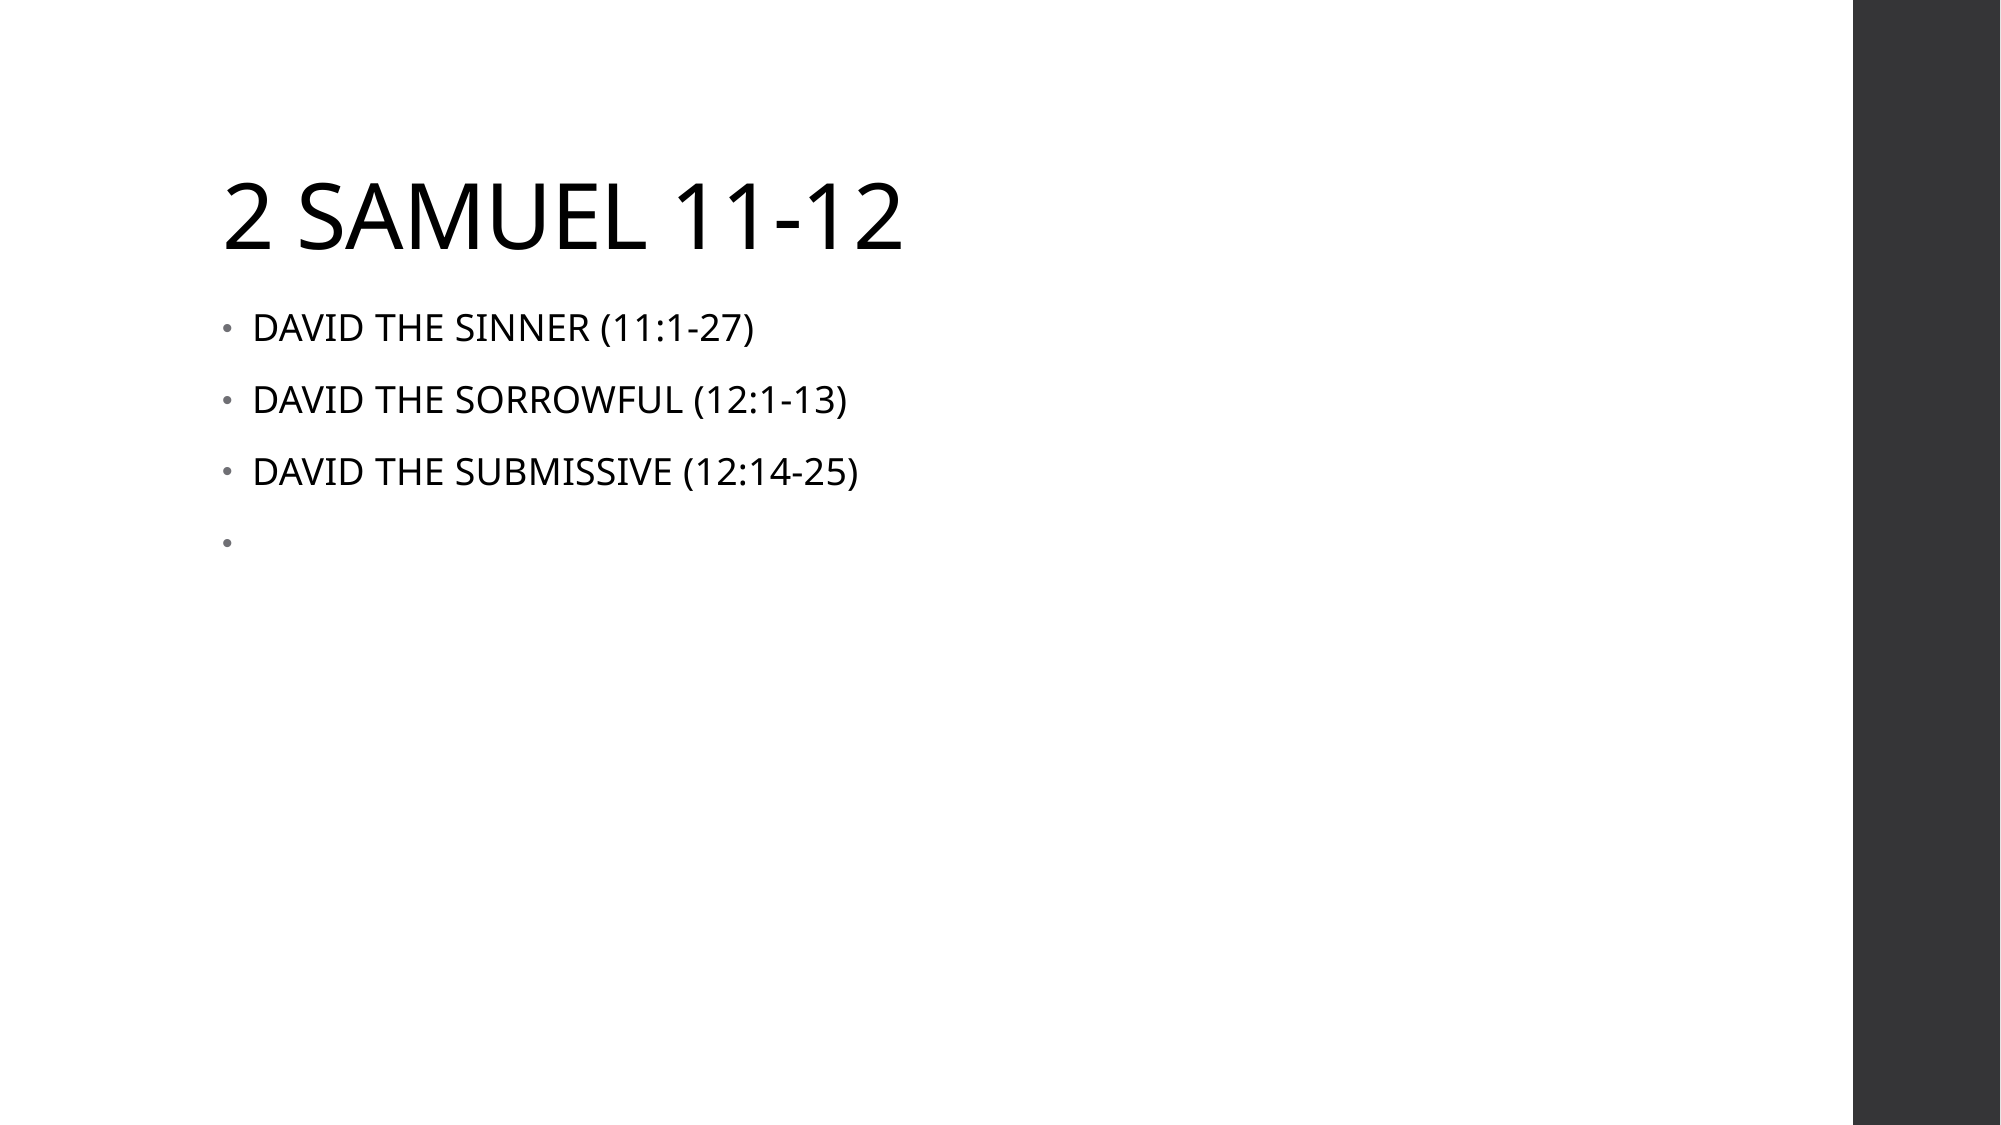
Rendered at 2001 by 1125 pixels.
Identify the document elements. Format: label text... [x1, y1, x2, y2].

title 2 SAMUEL 11-12 [206, 60, 1797, 278]
list DAVID THE SINNER (11:1-27) DAVID THE SORROWFUL (12:1-13) DAVID THE SUBMISSIVE (12:14-25) [206, 299, 1617, 1014]
